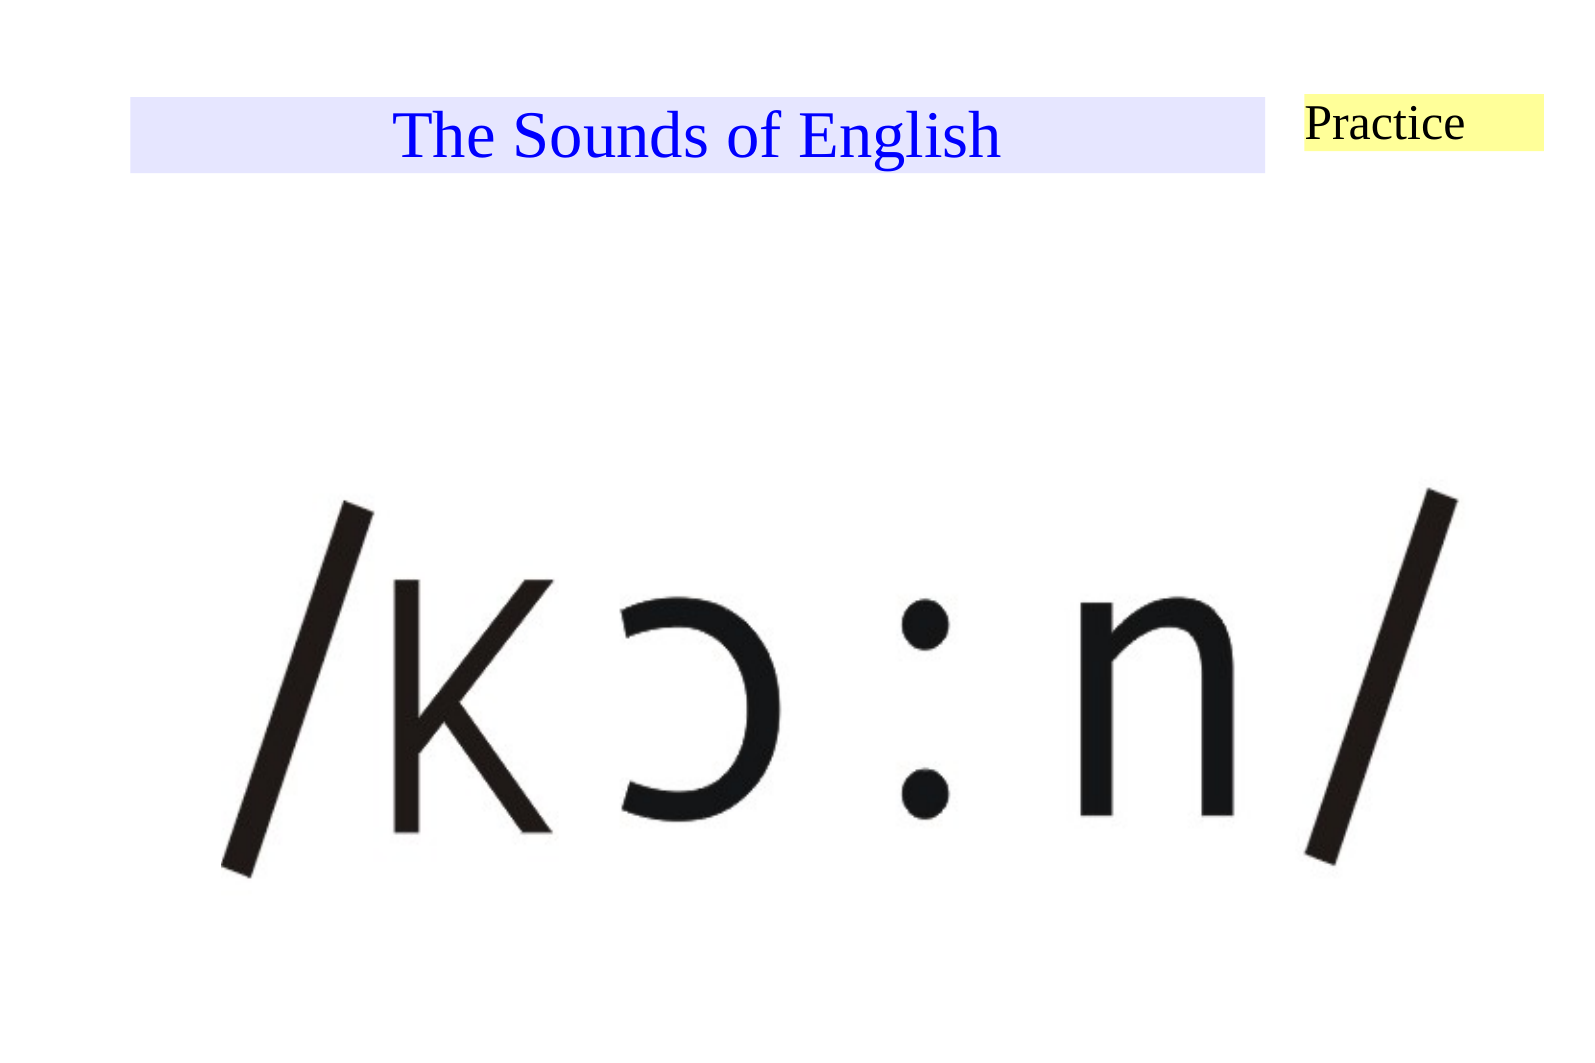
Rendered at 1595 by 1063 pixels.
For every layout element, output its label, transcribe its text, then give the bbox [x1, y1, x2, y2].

text_box Practice [1304, 94, 1544, 152]
text_box The Sounds of English [130, 97, 1266, 174]
picture [221, 428, 1490, 937]
